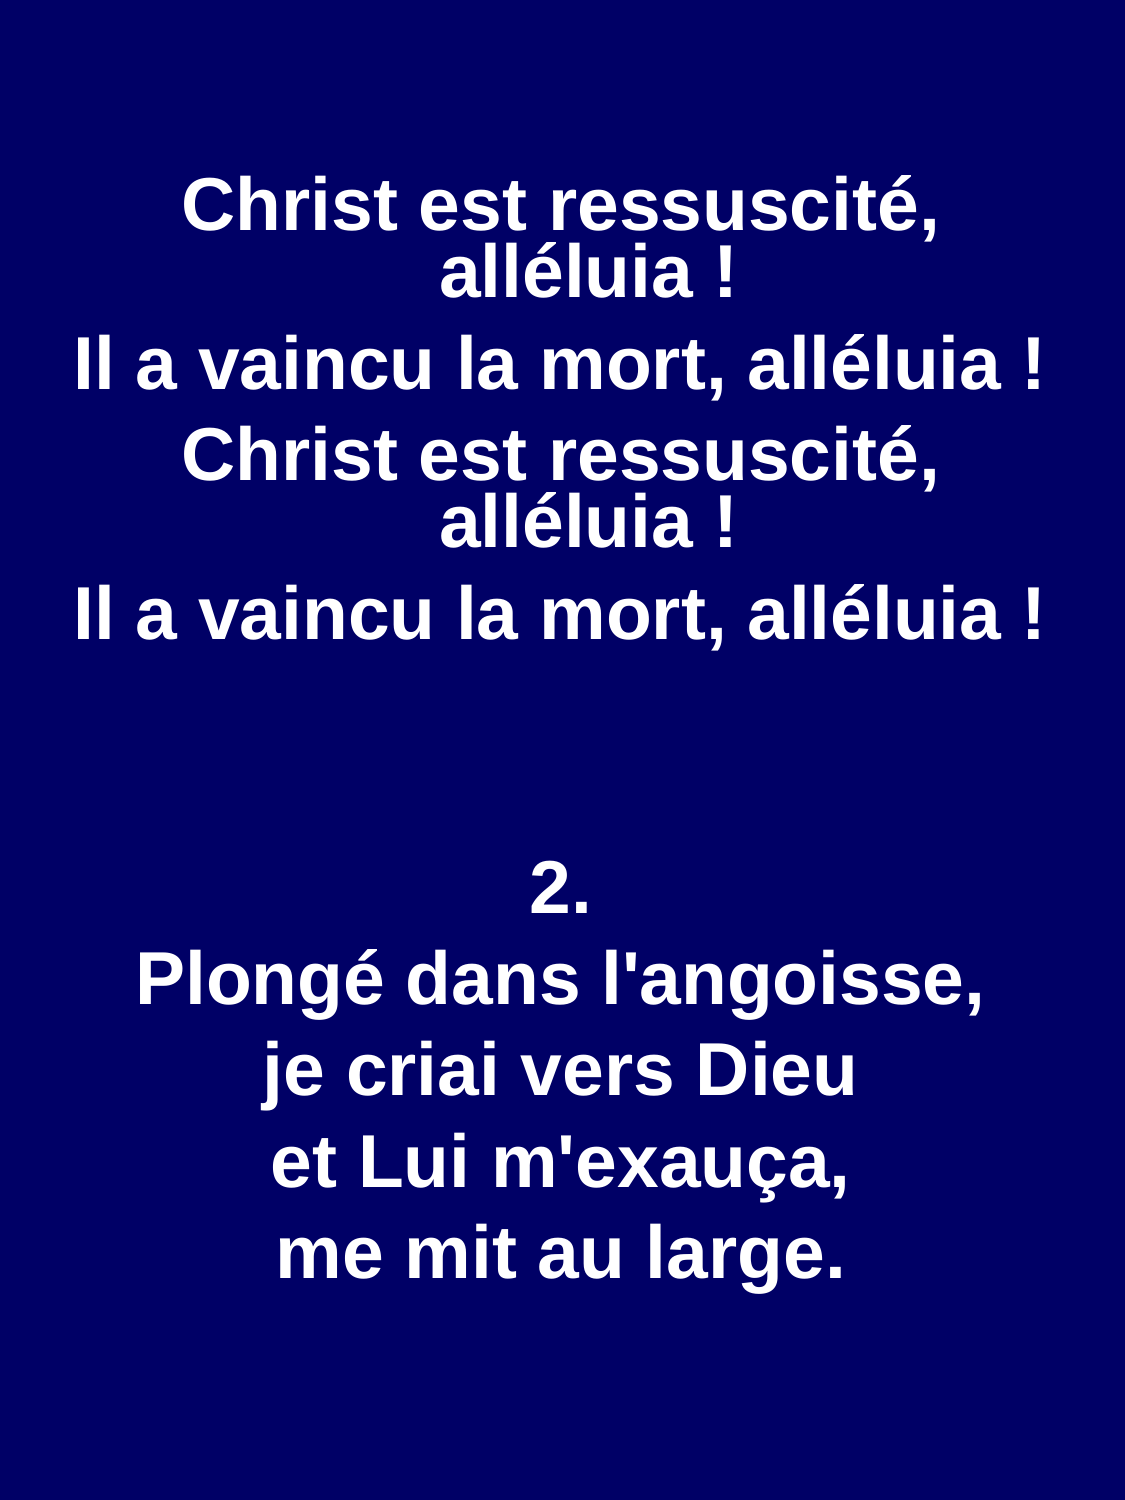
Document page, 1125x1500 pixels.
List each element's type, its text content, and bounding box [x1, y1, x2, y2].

text_box Christ est ressuscité, alléluia ! Il a vaincu la mort, alléluia ! Christ est ressuscité, alléluia ! Il a vaincu la mort, alléluia ! 2. Plongé dans l'angoisse, je criai vers Dieu et Lui m'exauça, me mit au large. [11, 35, 1111, 1441]
